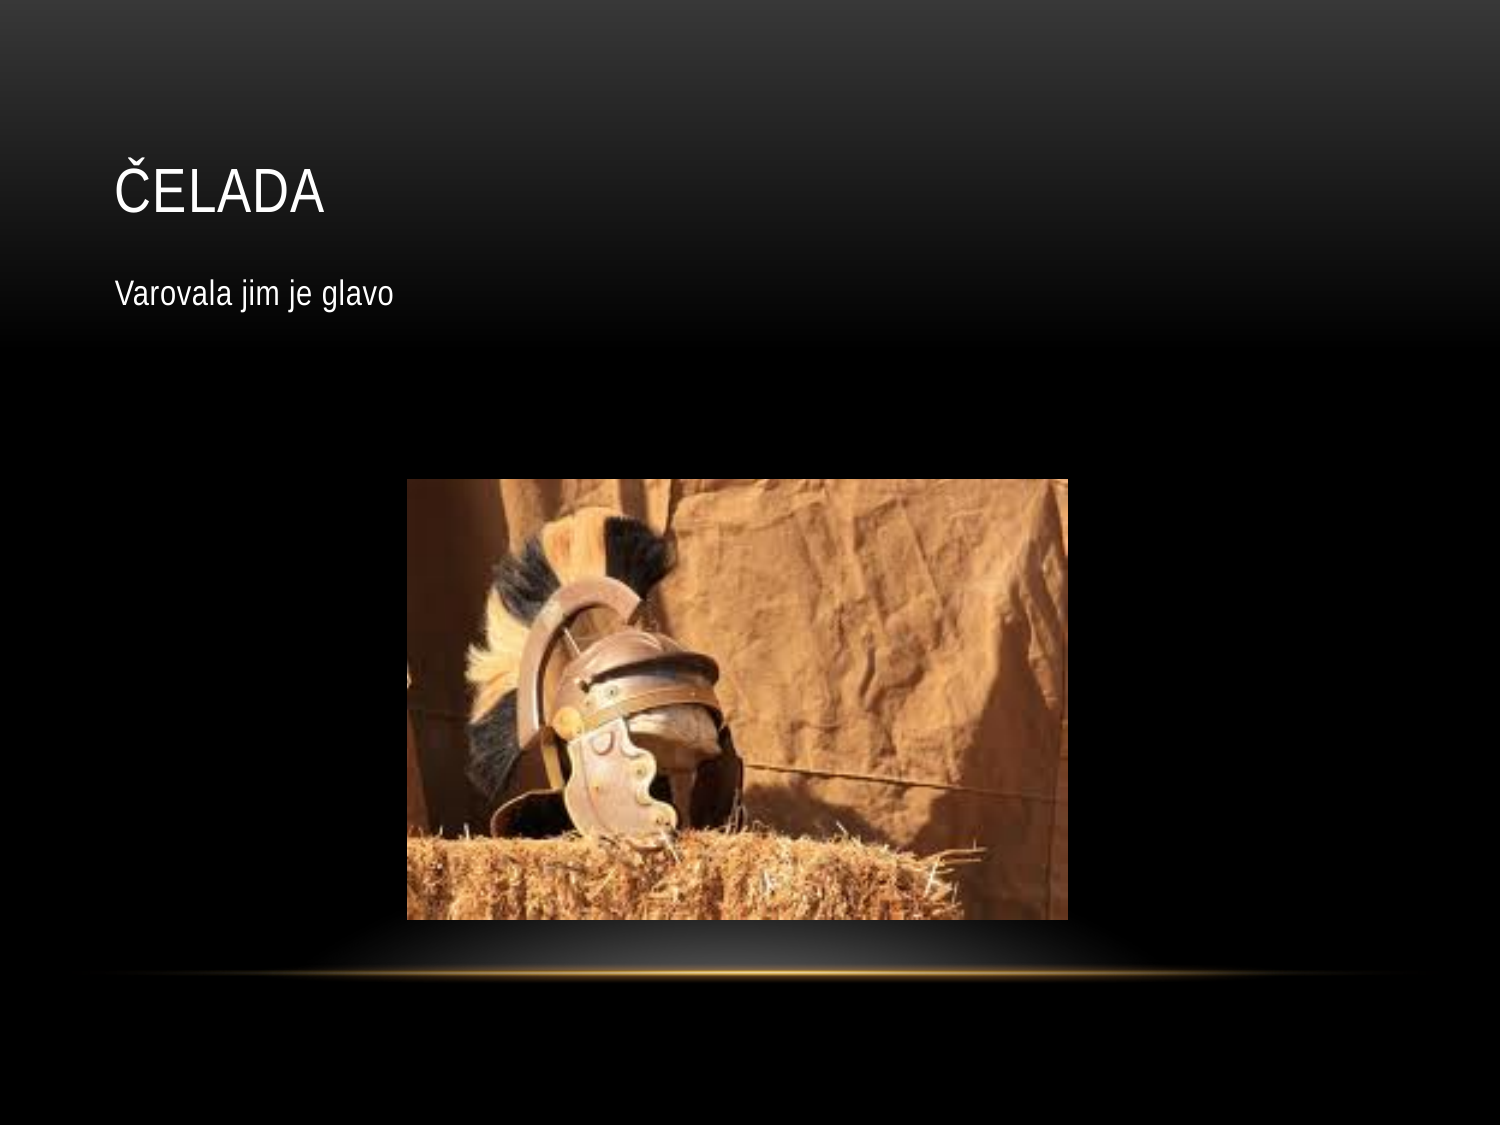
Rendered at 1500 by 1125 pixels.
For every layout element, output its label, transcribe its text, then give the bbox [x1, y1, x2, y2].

list Varovala jim je glavo [99, 262, 1400, 938]
picture [0, 0, 1500, 1125]
title ČELADA [99, 45, 1400, 233]
